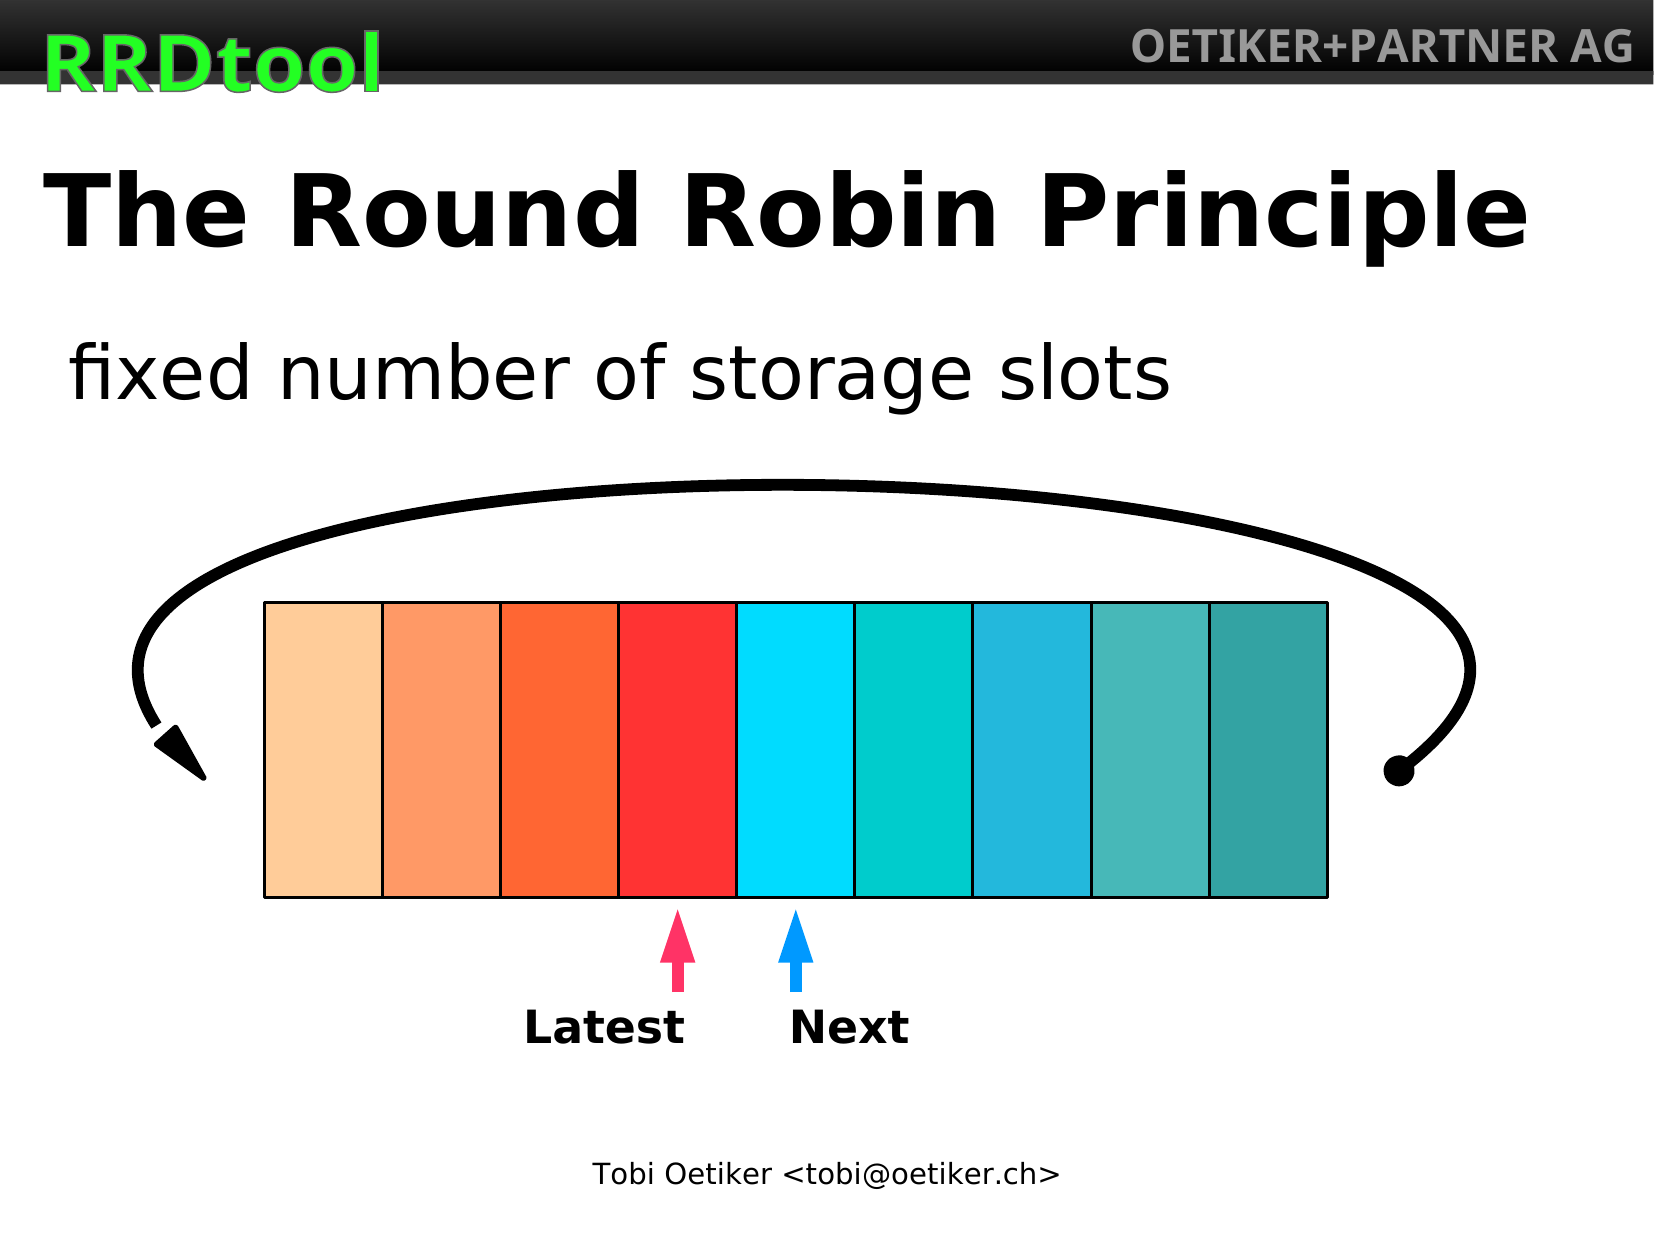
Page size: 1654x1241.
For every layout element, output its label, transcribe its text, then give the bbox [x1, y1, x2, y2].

list fixed number of storage slots [50, 329, 1571, 1099]
text_box Next [772, 991, 924, 1063]
text_box [264, 602, 1328, 898]
title The Round Robin Principle [43, 137, 1582, 287]
text_box Latest [506, 991, 698, 1063]
